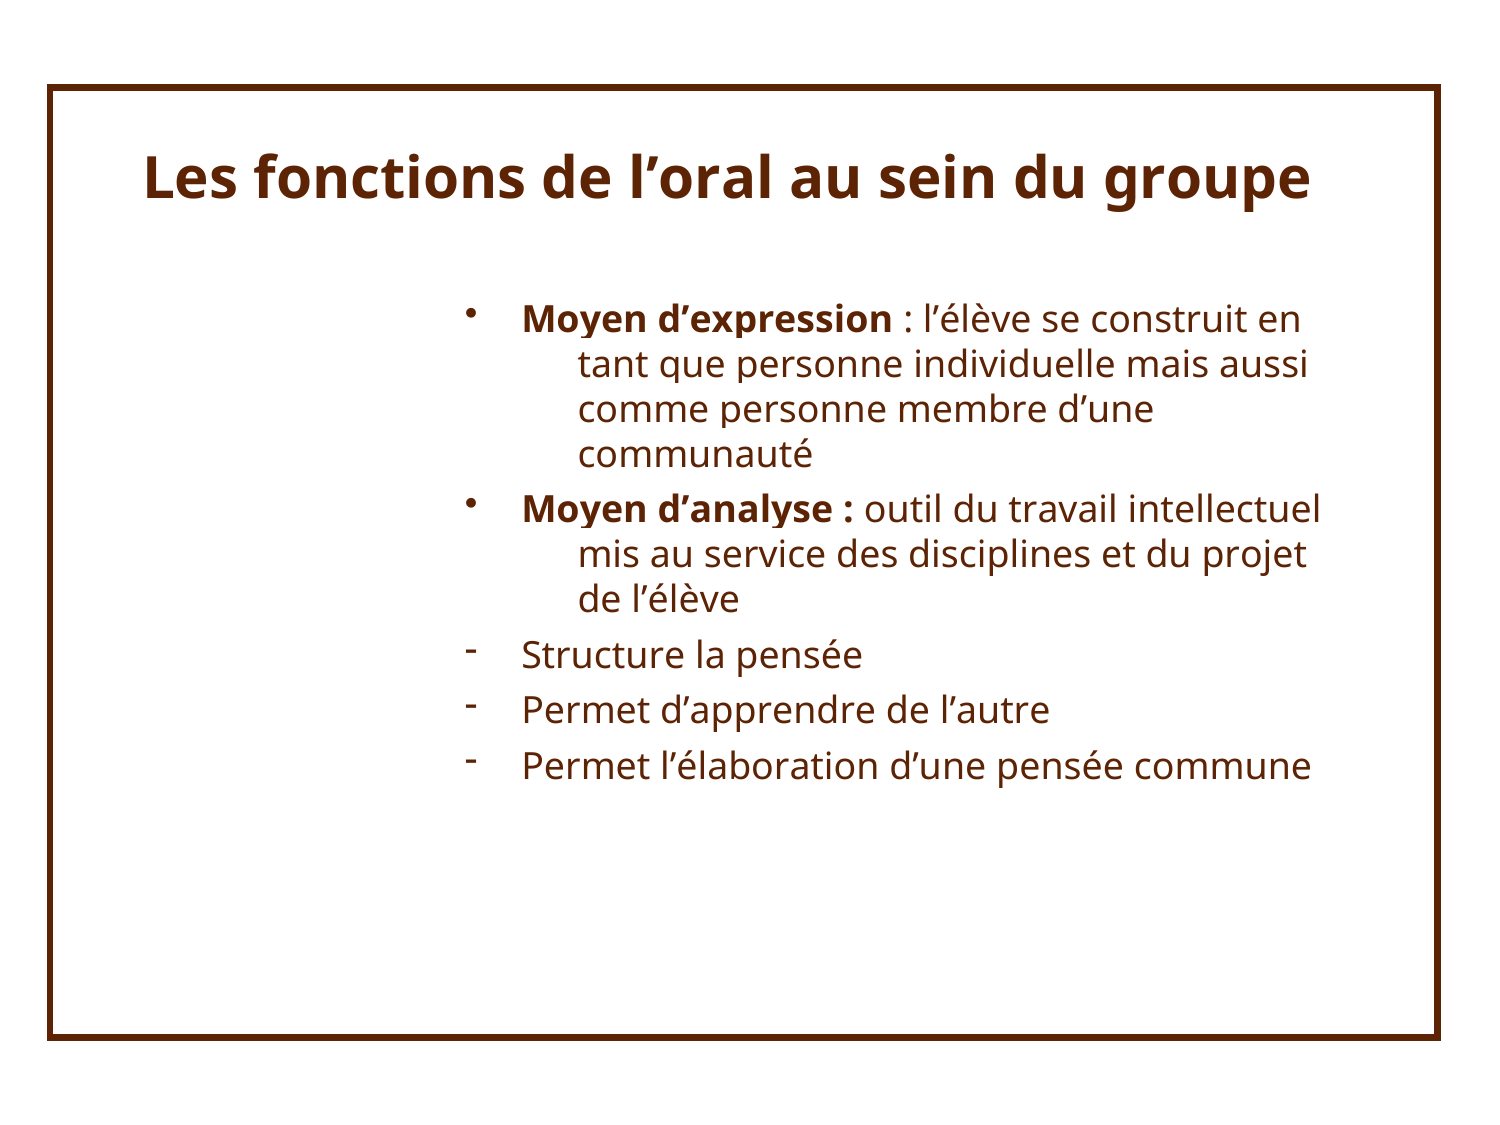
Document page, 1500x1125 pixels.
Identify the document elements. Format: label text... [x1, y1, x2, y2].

title Les fonctions de l’oral au sein du groupe [125, 119, 1330, 232]
list Moyen d’expression : l’élève se construit en tant que personne individuelle mais aussi comme personne membre d’une communauté Moyen d’analyse : outil du travail intellectuel mis au service des disciplines et du projet de l’élève Structure la pensée Permet d’apprendre de l’autre Permet l’élaboration d’une pensée commune [449, 287, 1350, 976]
